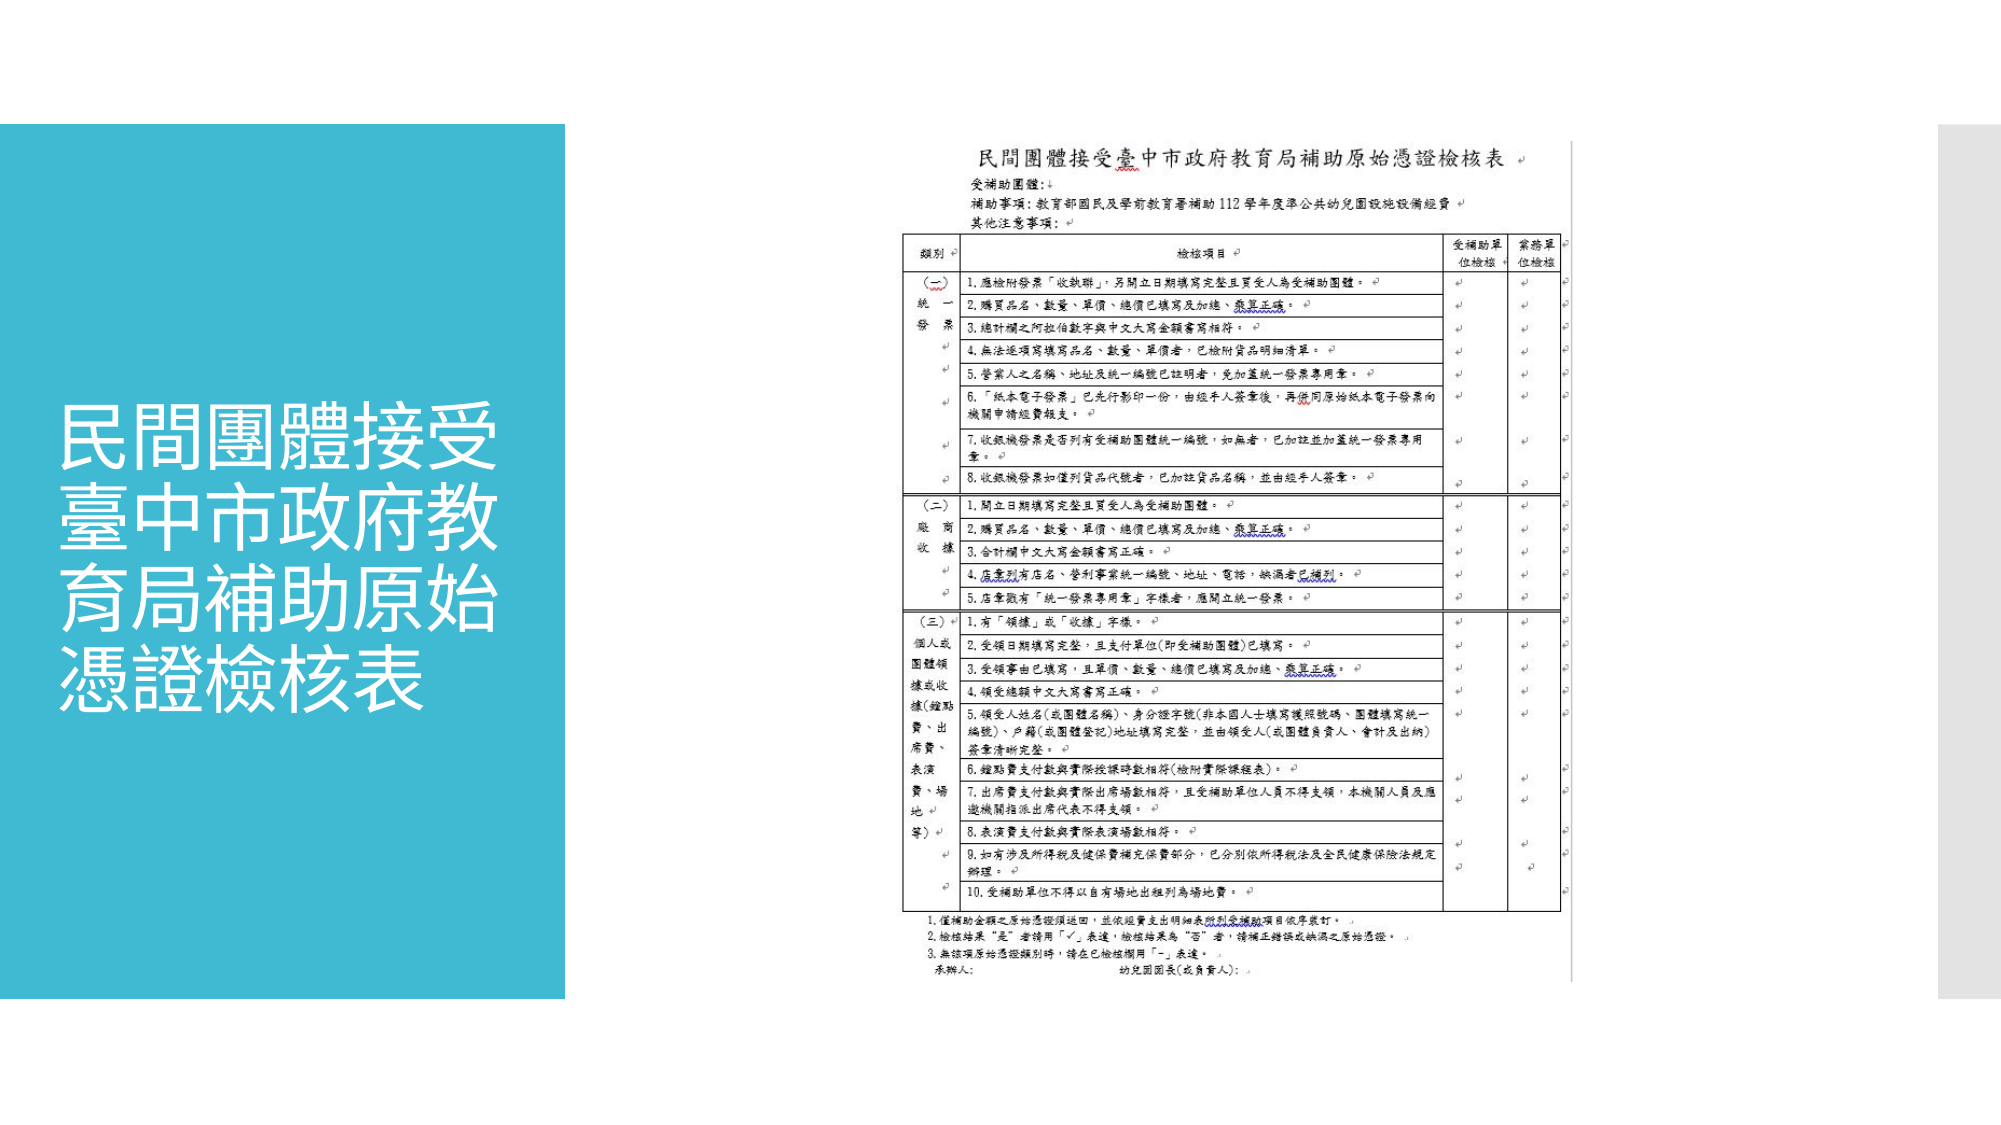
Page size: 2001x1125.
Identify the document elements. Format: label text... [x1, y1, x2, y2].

title 民間團體接受臺中市政府教育局補助原始憑證檢核表 [41, 184, 526, 940]
picture [896, 141, 1573, 982]
